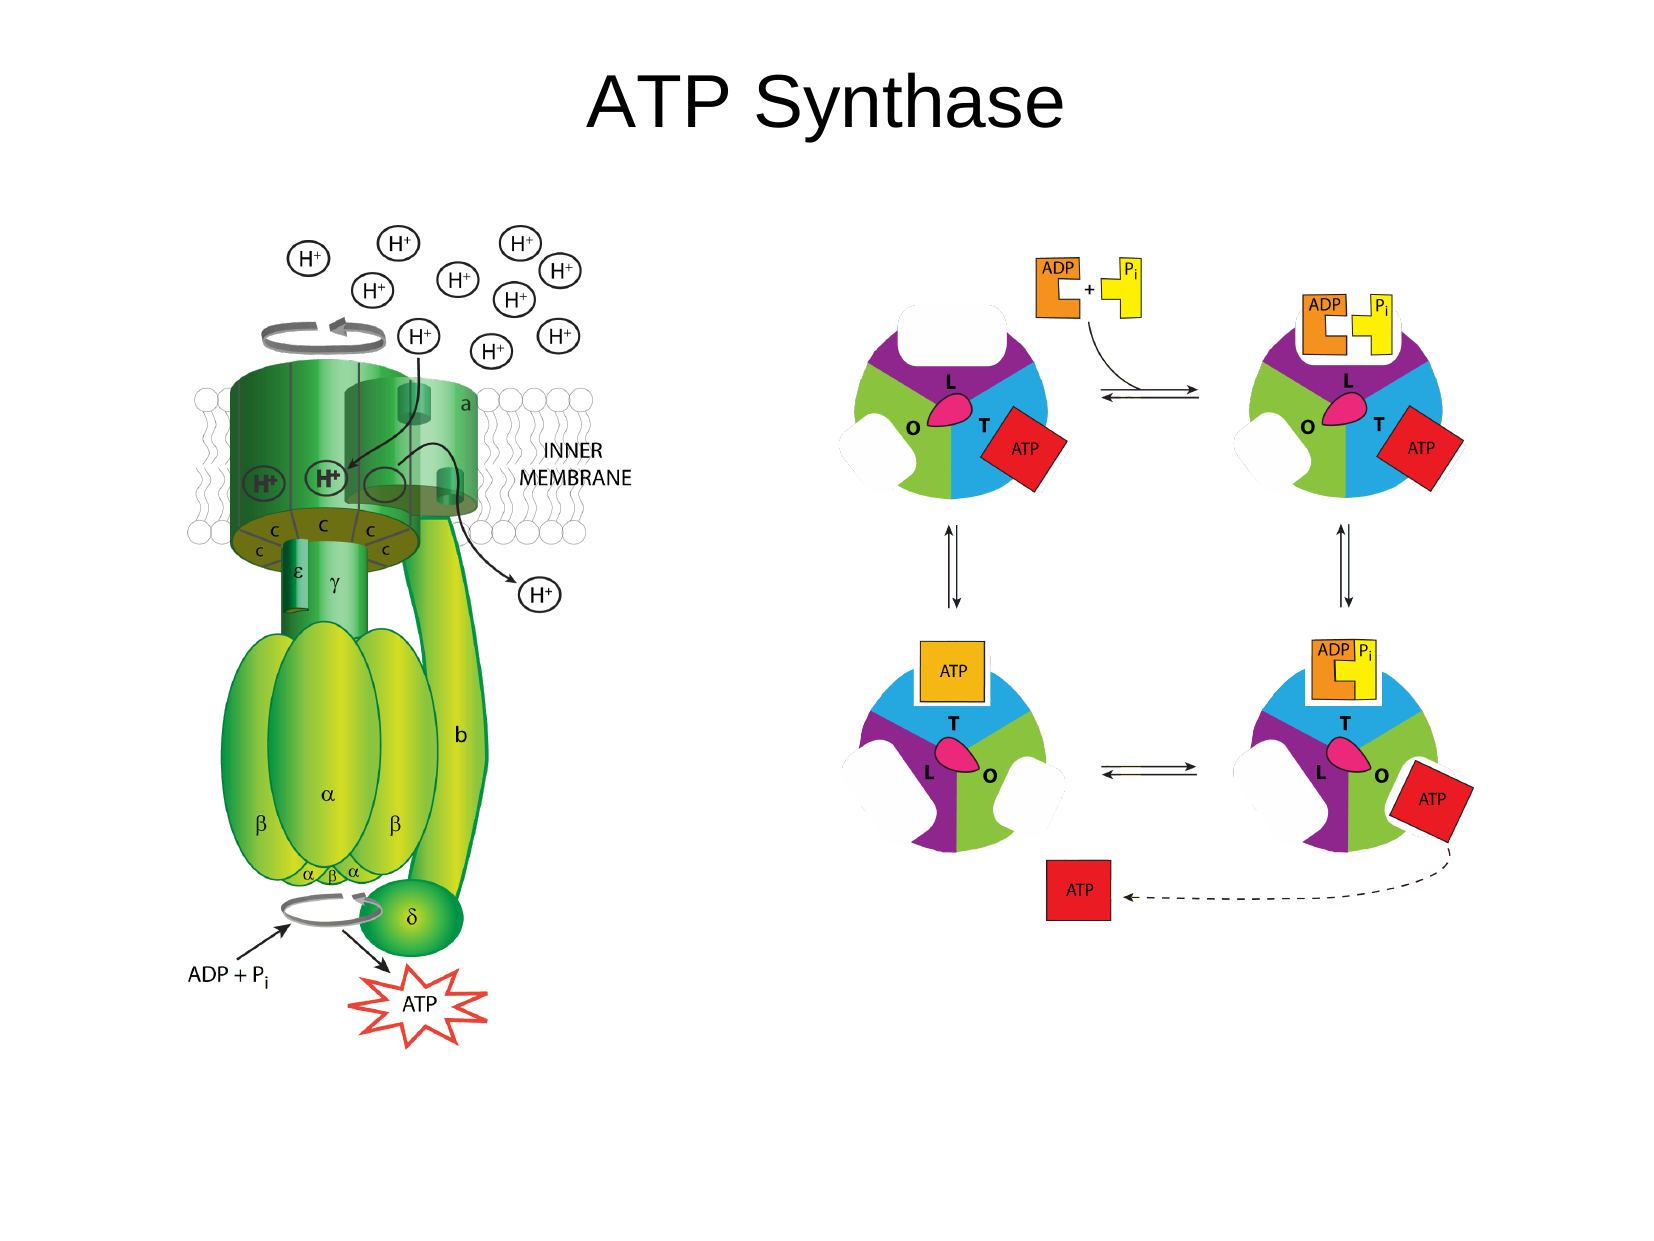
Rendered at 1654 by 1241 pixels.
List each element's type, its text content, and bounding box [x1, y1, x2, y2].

picture [187, 224, 633, 1051]
title ATP Synthase [82, 49, 1571, 150]
picture [839, 257, 1474, 921]
